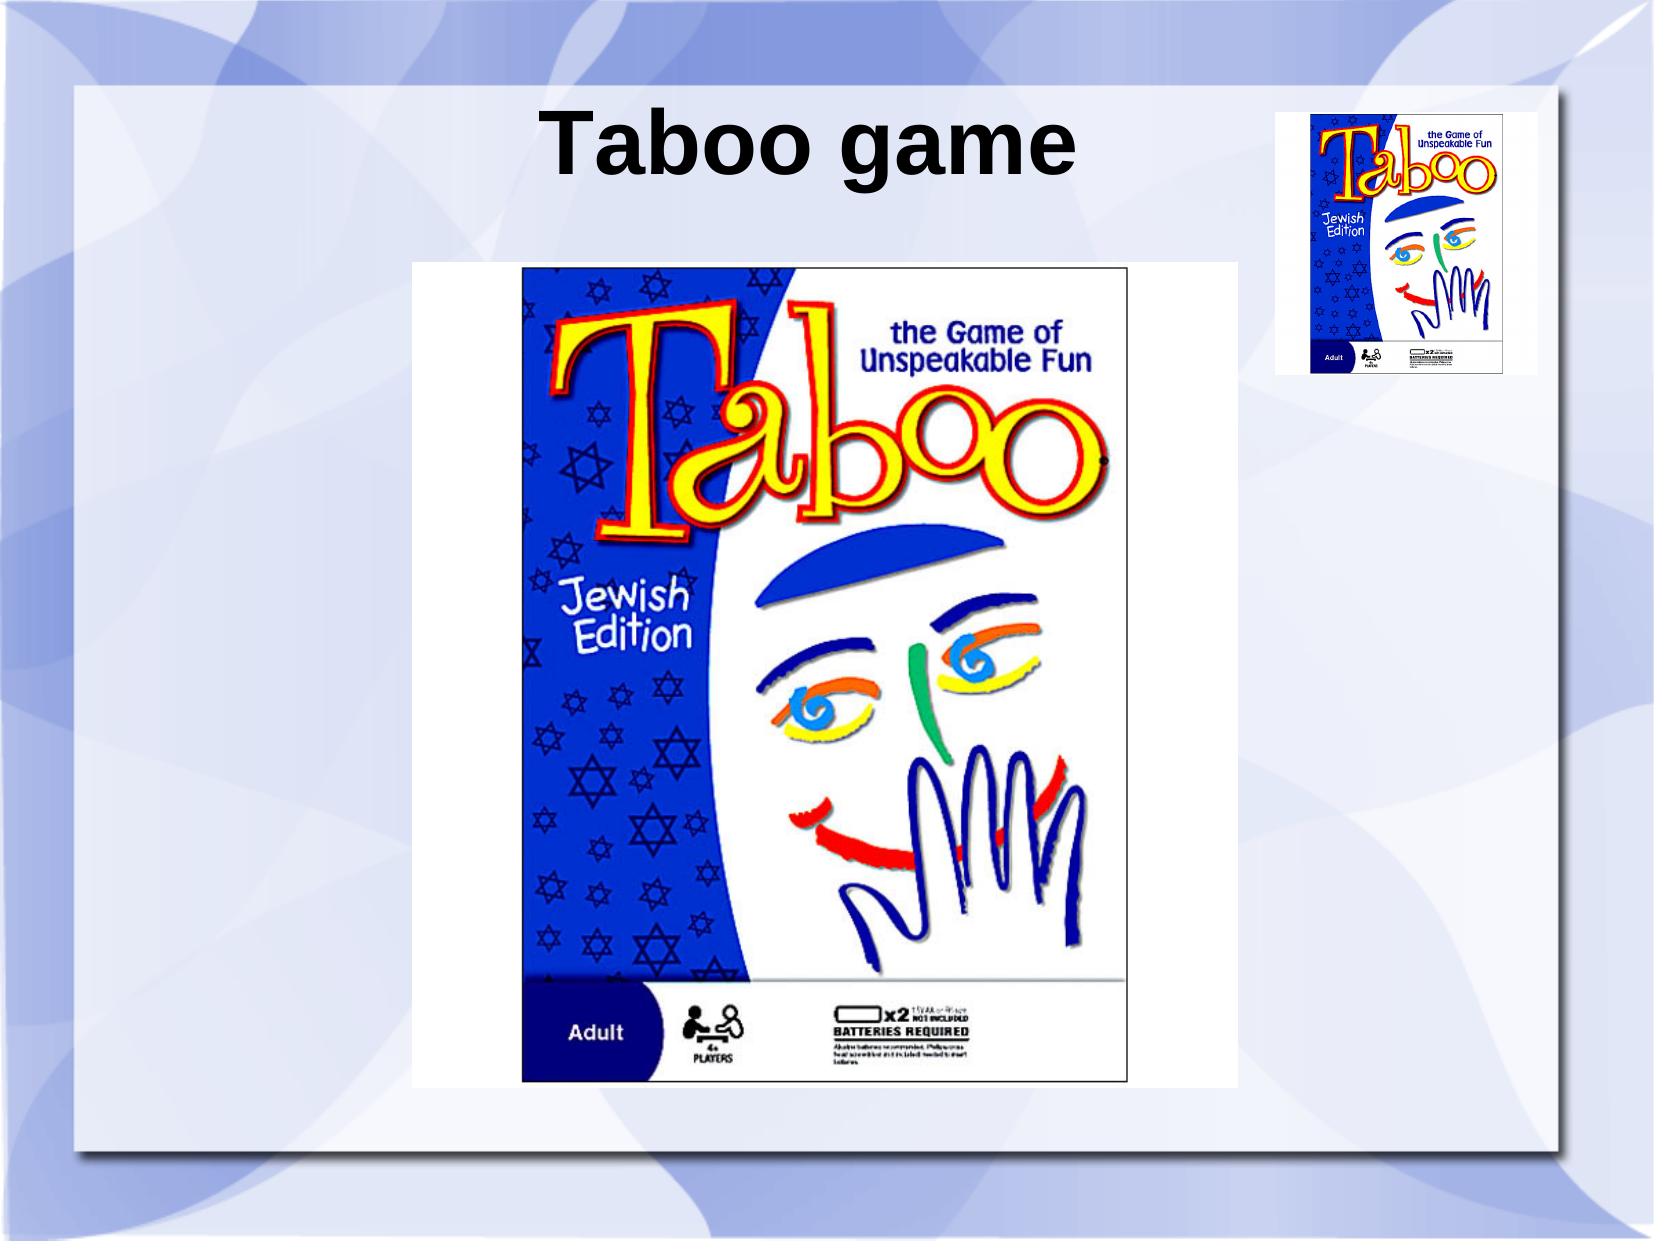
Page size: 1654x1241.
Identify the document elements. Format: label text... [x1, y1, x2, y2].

title Taboo game [82, 90, 1536, 298]
picture [0, 0, 1654, 1241]
